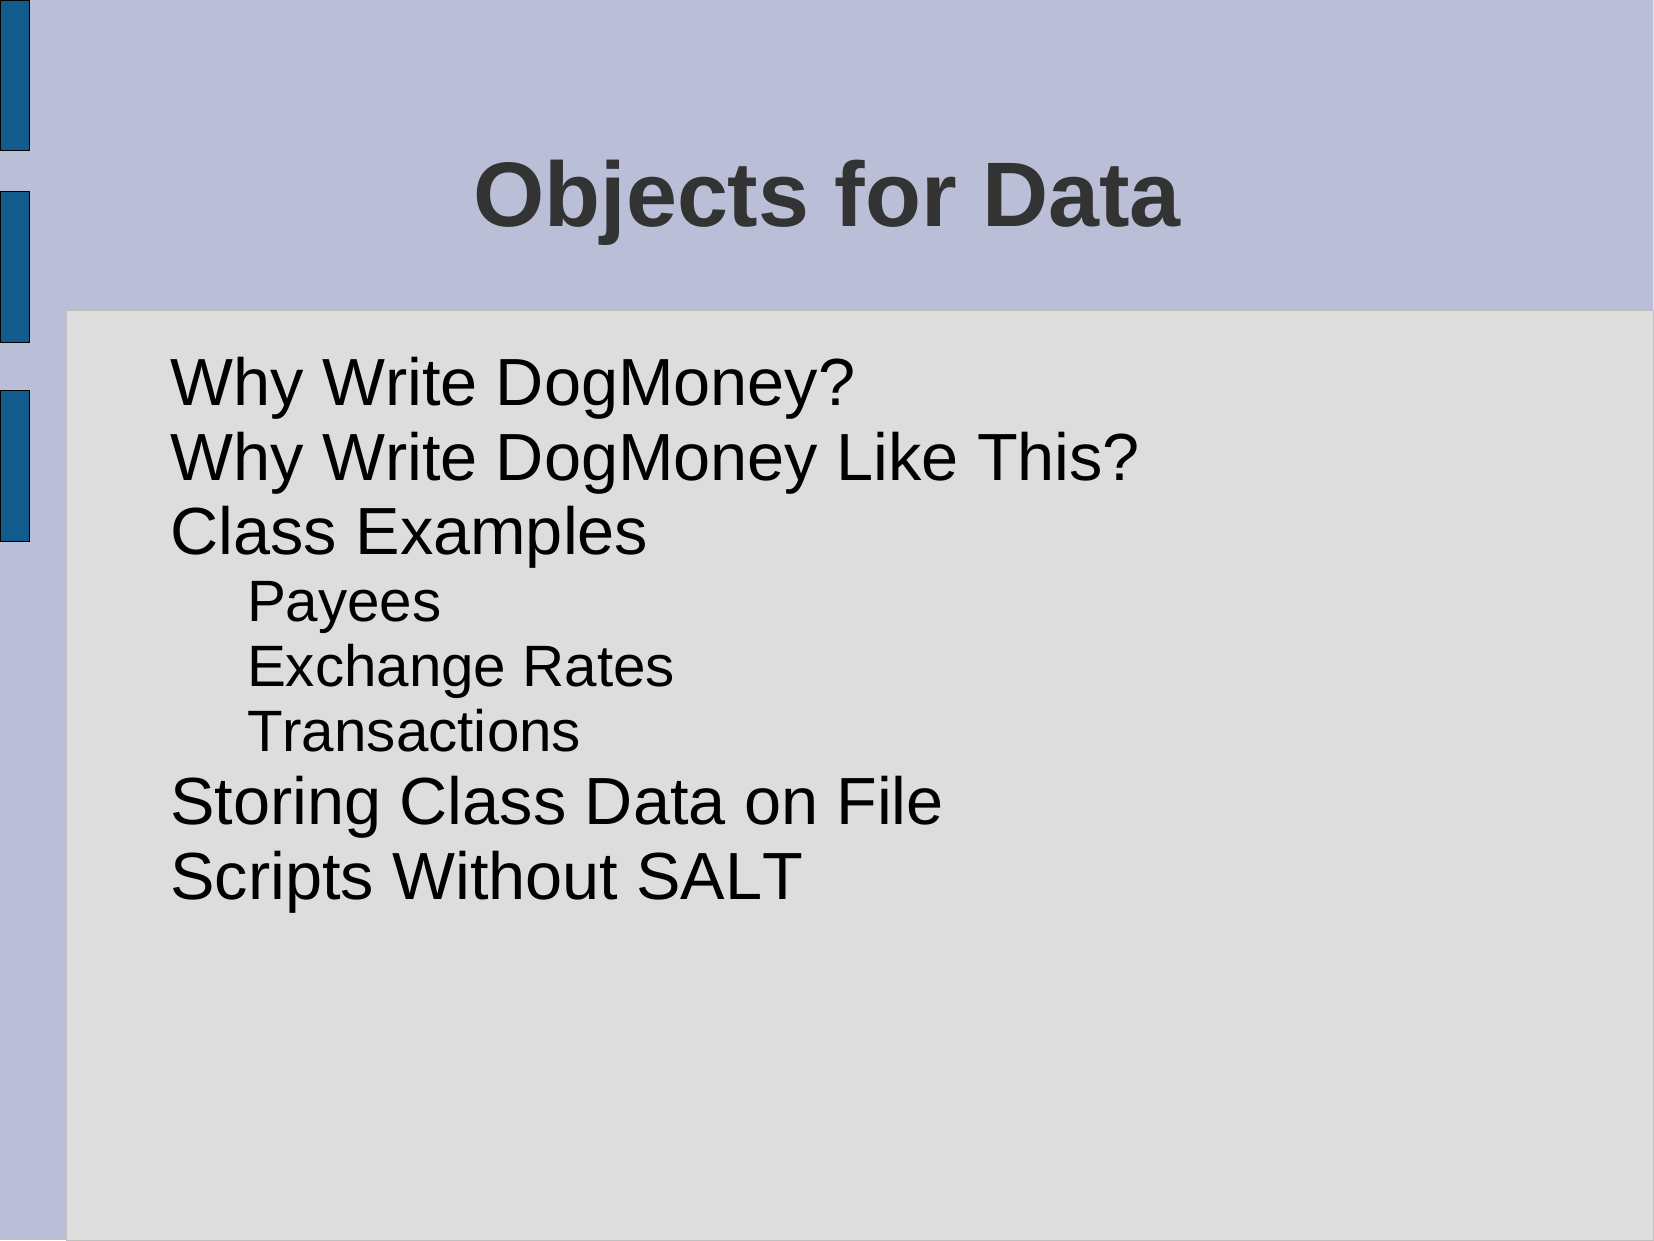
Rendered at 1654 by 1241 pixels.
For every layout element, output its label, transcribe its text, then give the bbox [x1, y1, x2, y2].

title Objects for Data [121, 91, 1534, 299]
list Why Write DogMoney? Why Write DogMoney Like This? Class Examples Payees Exchange Rates Transactions Storing Class Data on File Scripts Without SALT [152, 344, 1534, 1127]
